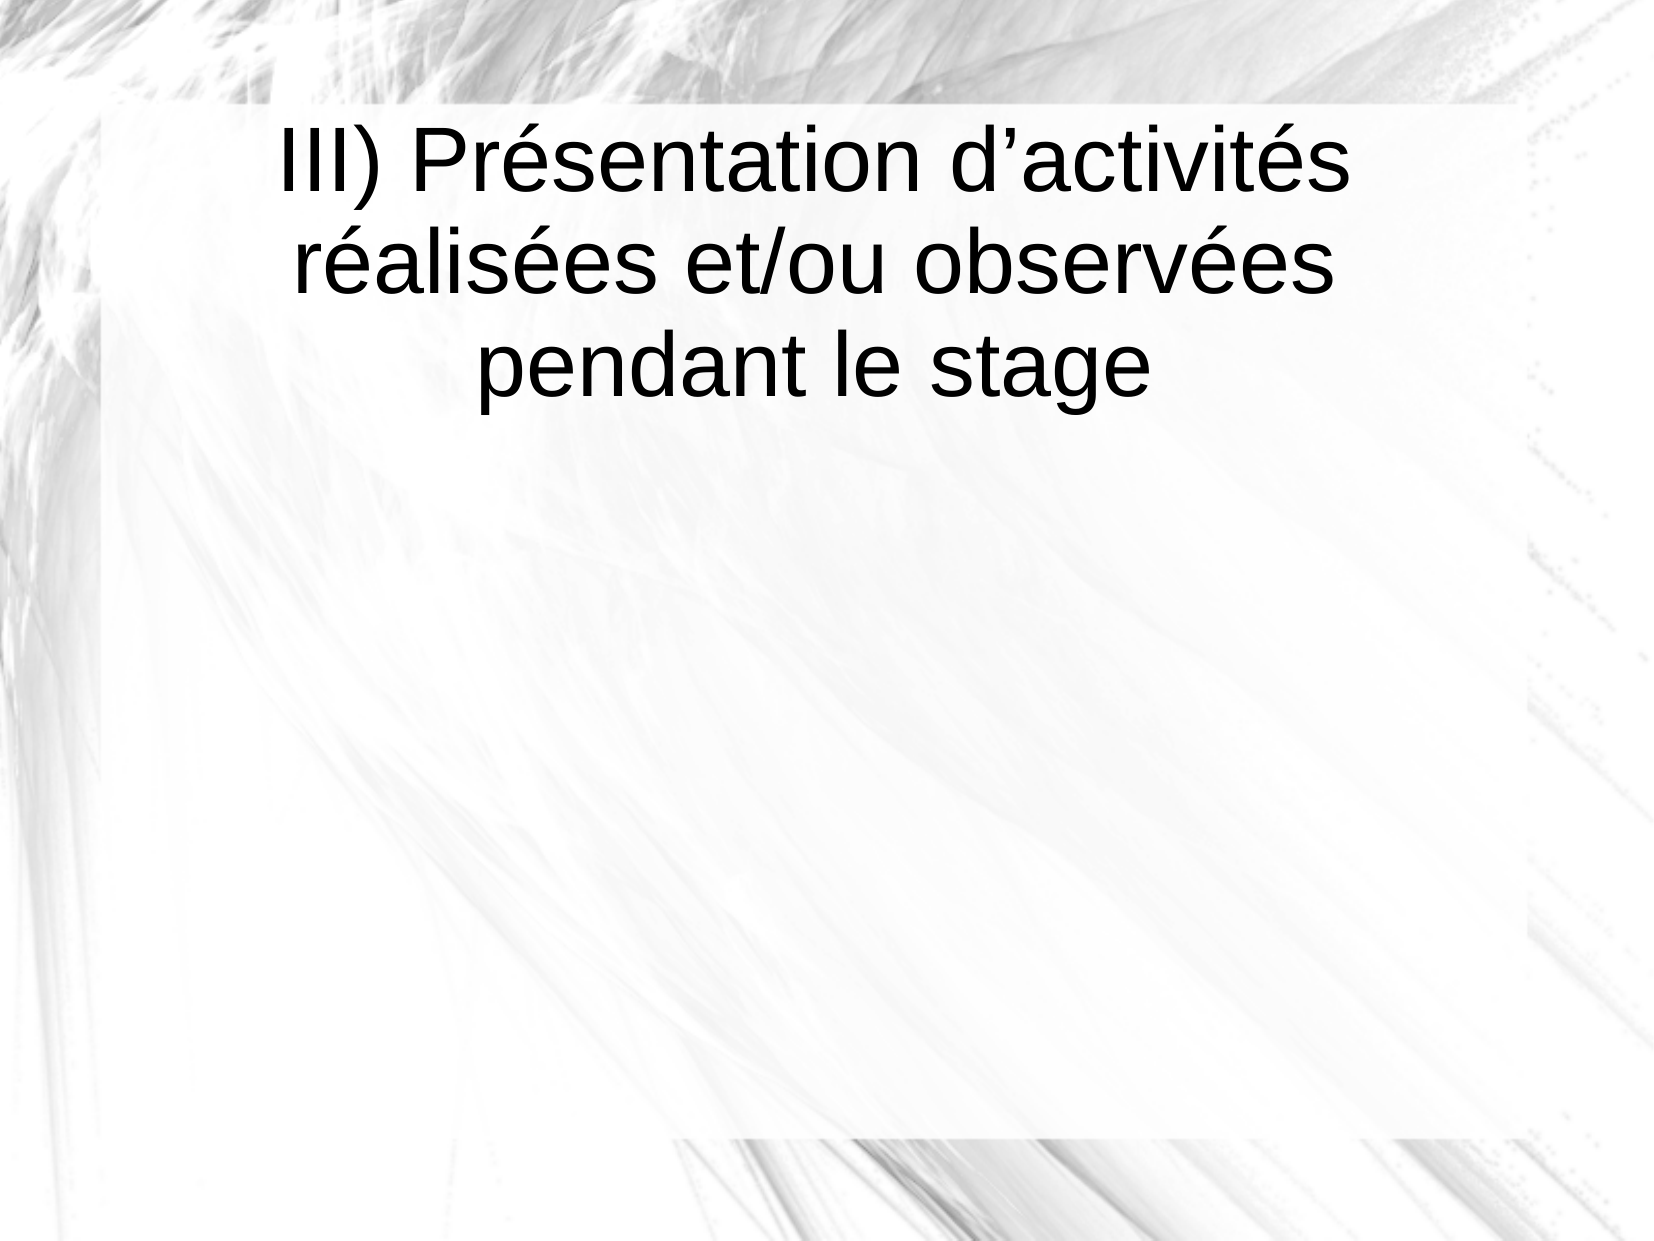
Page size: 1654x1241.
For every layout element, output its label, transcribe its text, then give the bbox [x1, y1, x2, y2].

text_box III) Présentation d’activités réalisées et/ou observées pendant le stage [118, 112, 1512, 408]
picture [0, 0, 1654, 1241]
